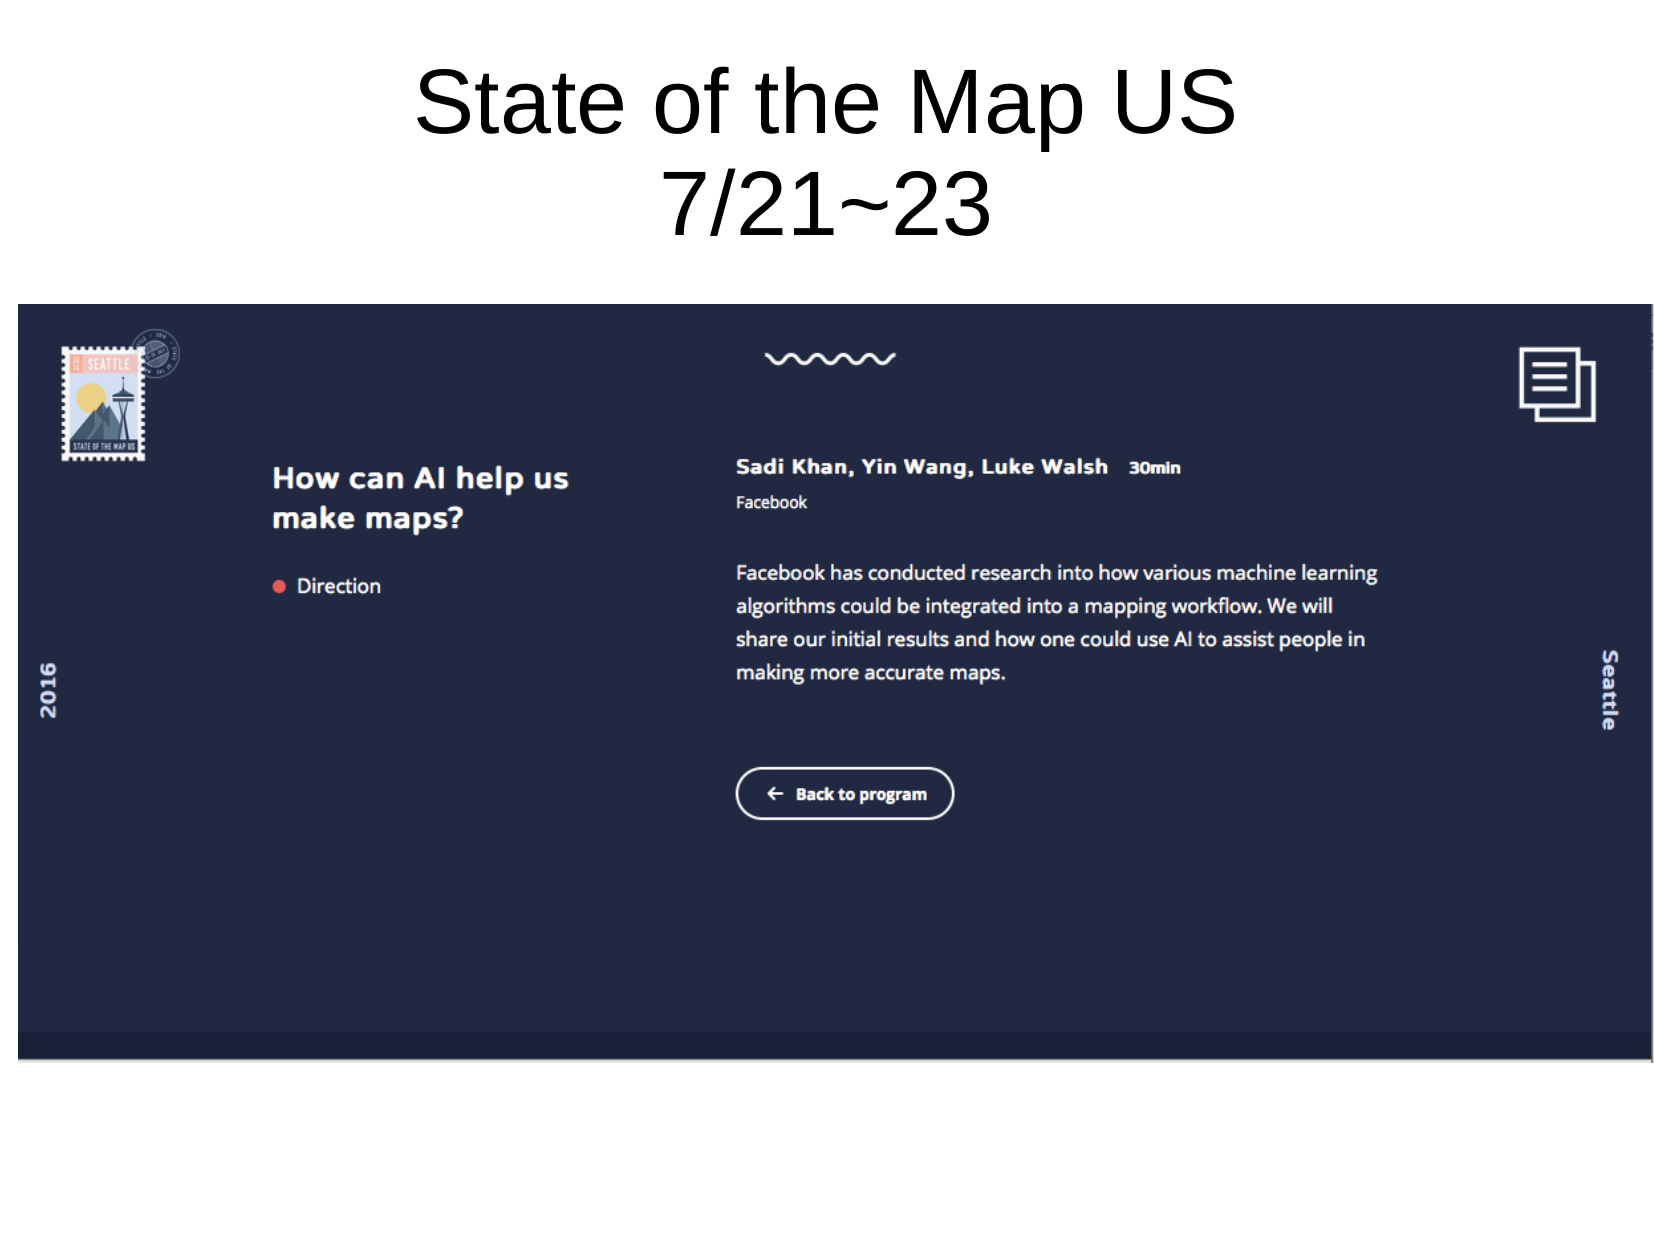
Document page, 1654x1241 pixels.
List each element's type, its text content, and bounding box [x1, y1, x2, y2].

picture [18, 304, 1654, 1063]
title State of the Map US 7/21~23 [82, 49, 1571, 257]
